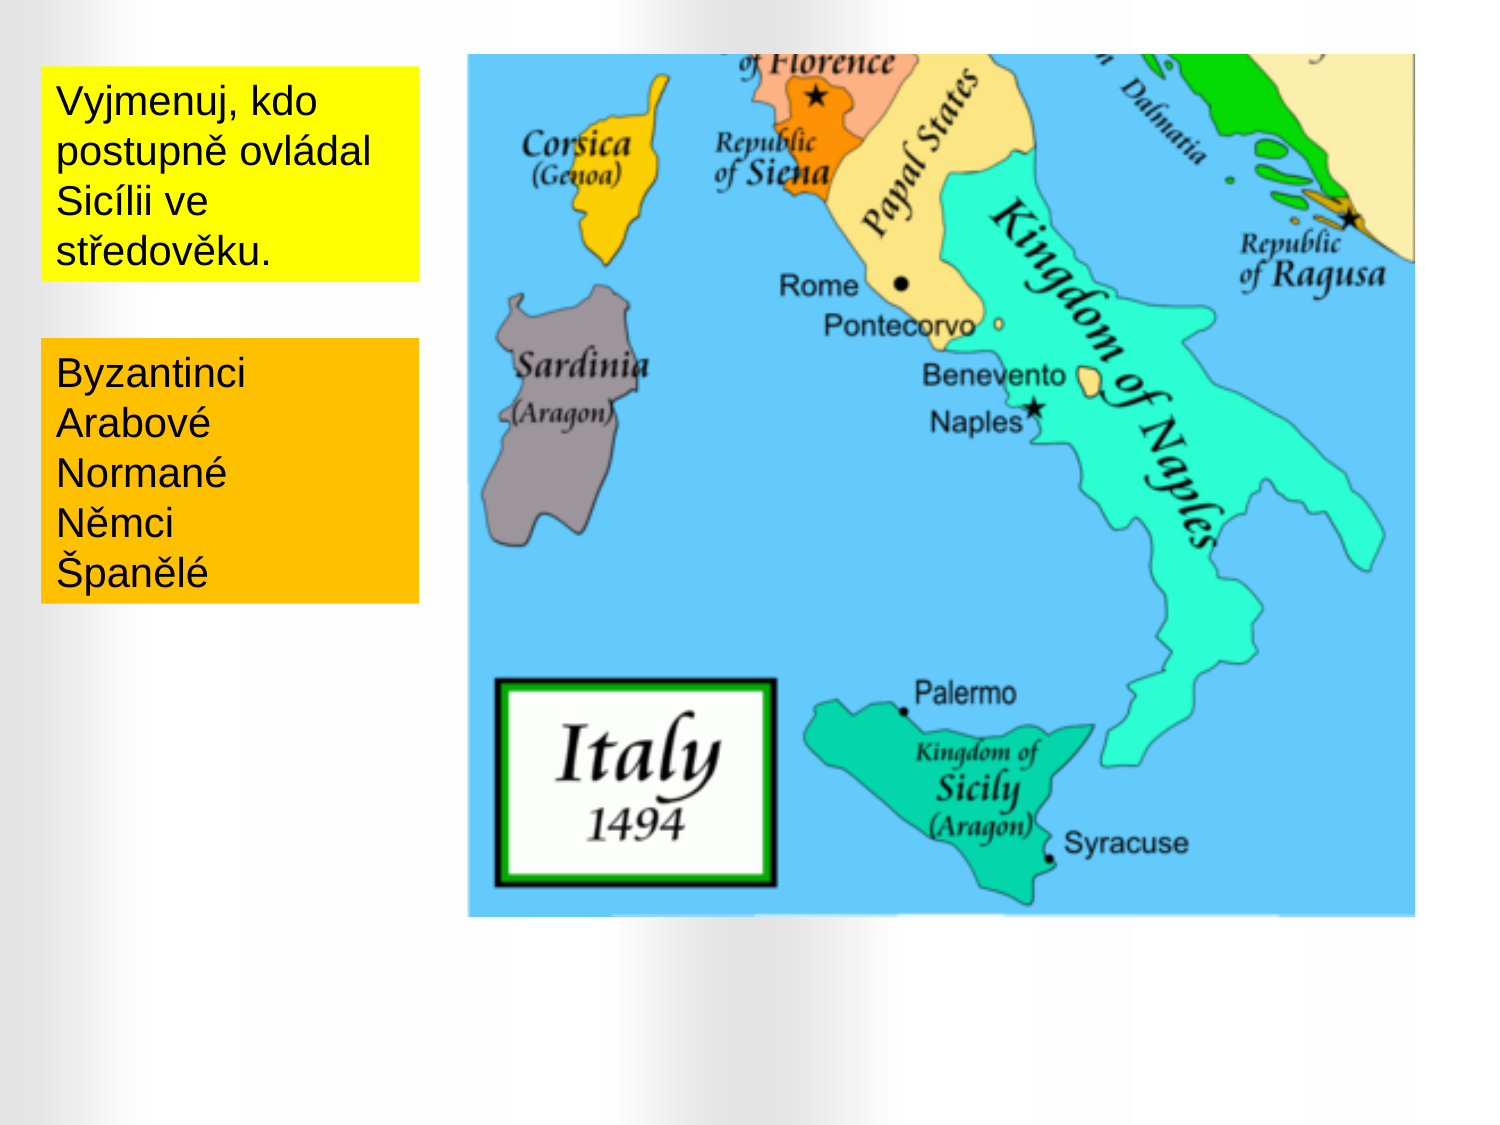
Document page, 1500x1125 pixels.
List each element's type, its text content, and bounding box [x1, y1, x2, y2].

text_box Byzantinci Arabové Normané Němci Španělé [41, 338, 420, 604]
text_box Vyjmenuj, kdo postupně ovládal Sicílii ve středověku. [41, 66, 420, 282]
picture [0, 0, 1500, 1125]
